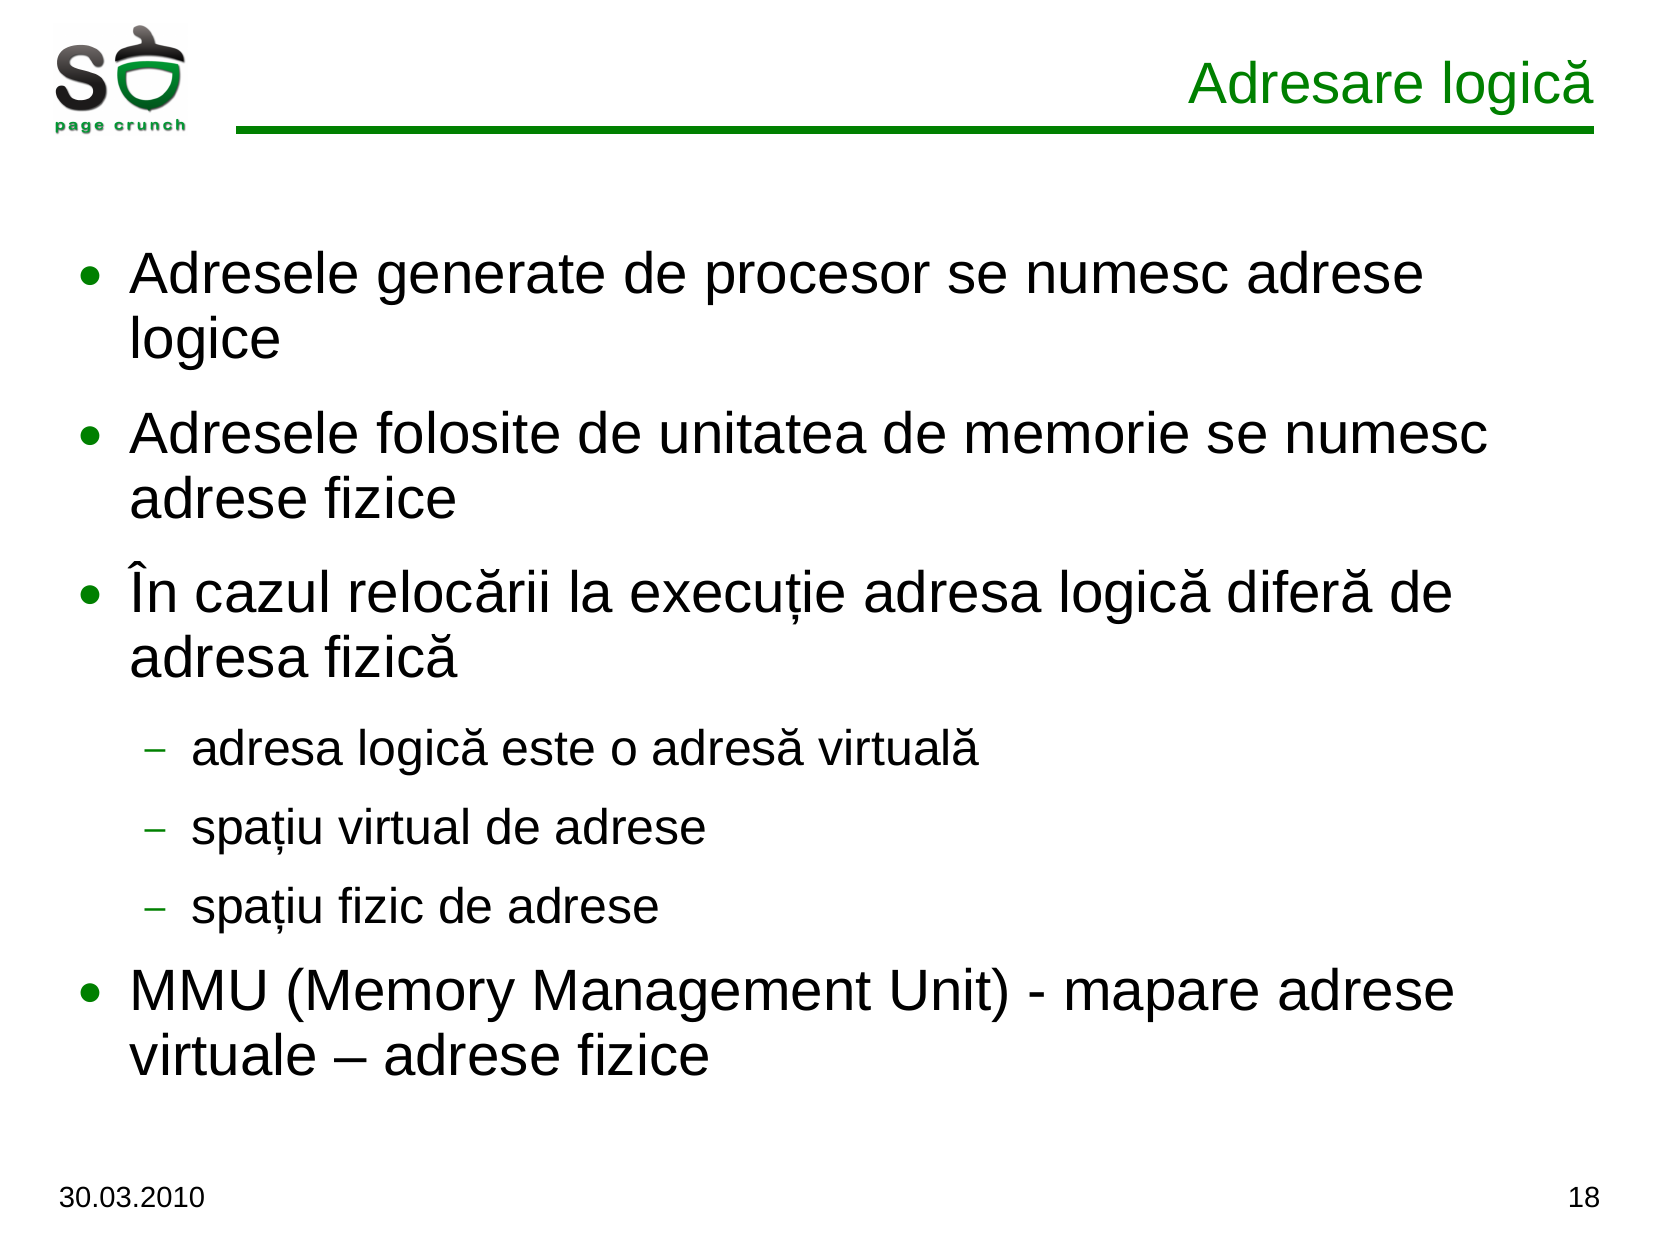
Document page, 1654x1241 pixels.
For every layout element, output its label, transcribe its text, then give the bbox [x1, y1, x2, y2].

picture [53, 23, 188, 136]
title Adresare logică [236, 49, 1595, 119]
list Adresele generate de procesor se numesc adrese logice Adresele folosite de unitatea de memorie se numesc adrese fizice În cazul relocării la execuție adresa logică diferă de adresa fizică adresa logică este o adresă virtuală spațiu virtual de adrese spațiu fizic de adrese MMU (Memory Management Unit) - mapare adrese virtuale – adrese fizice [59, 177, 1595, 1152]
